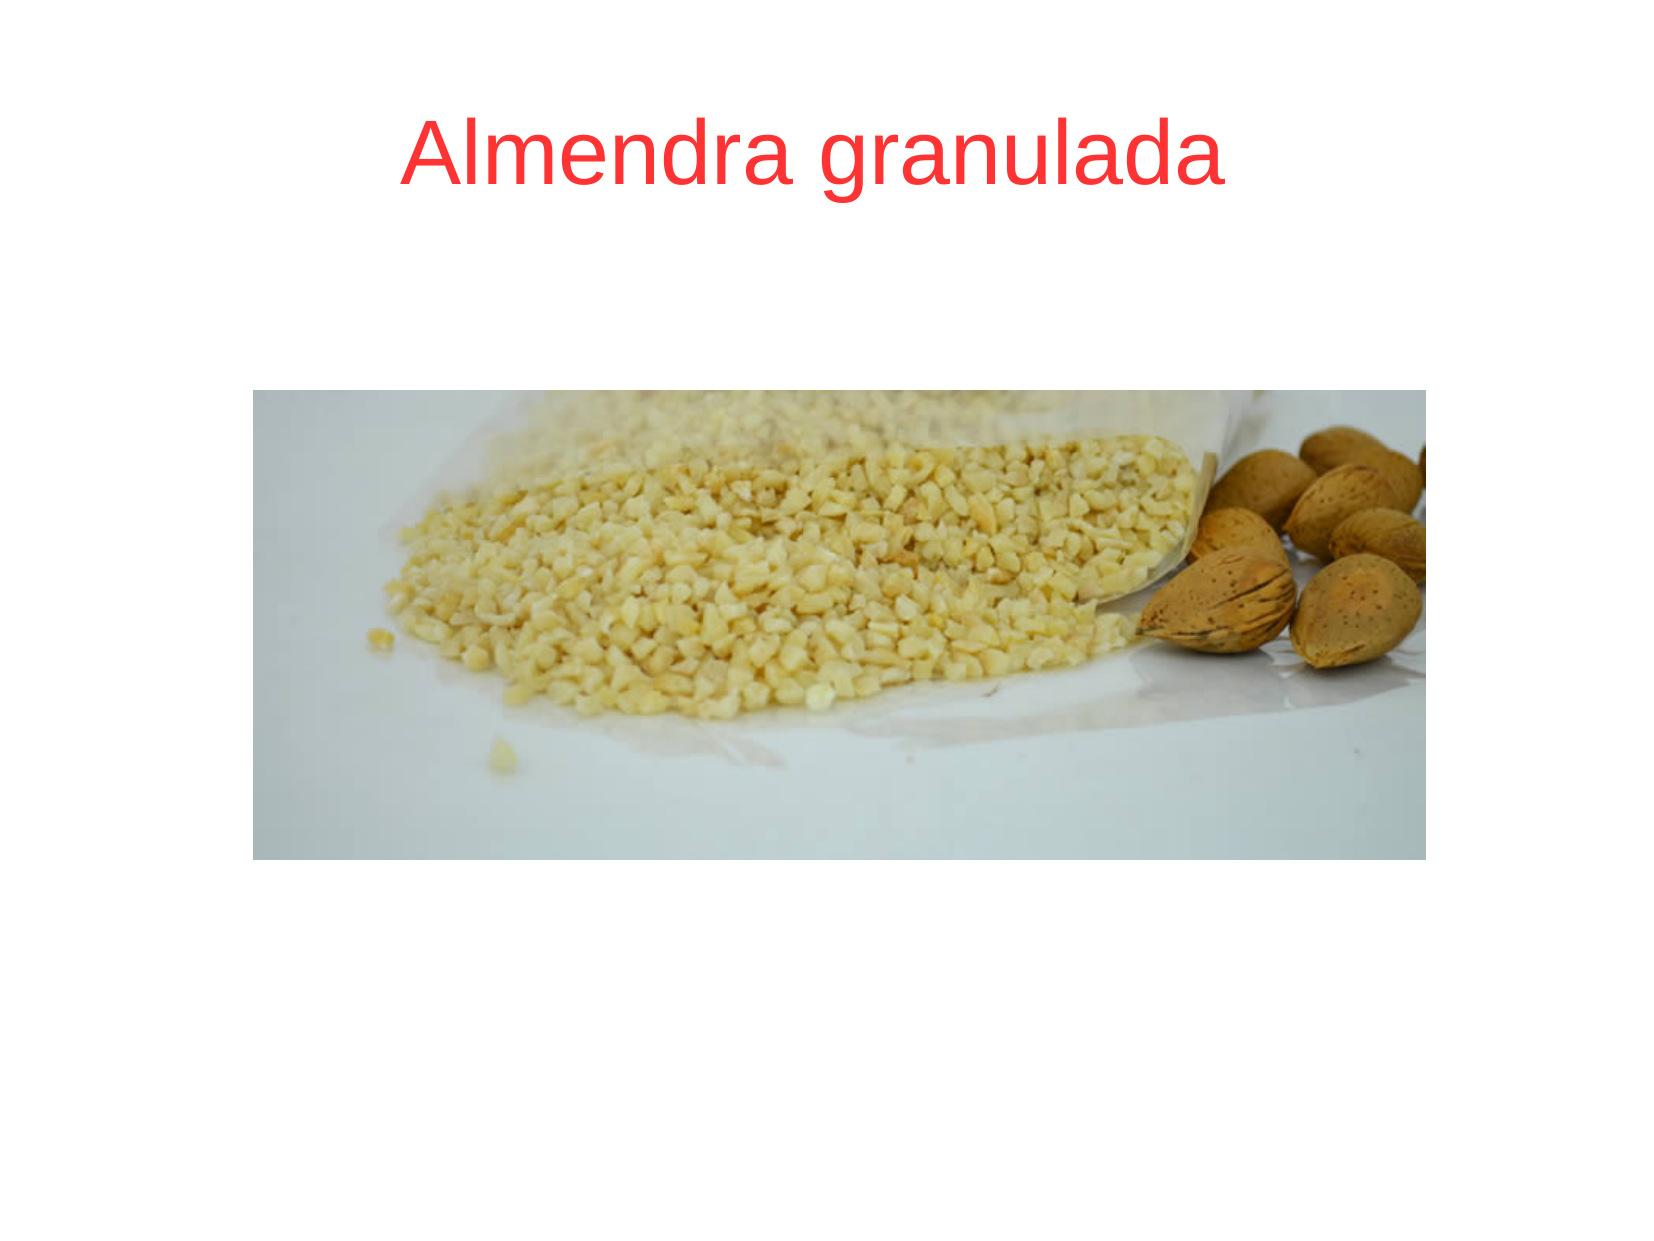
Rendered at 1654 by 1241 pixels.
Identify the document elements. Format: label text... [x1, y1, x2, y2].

picture [253, 390, 1426, 860]
title Almendra granulada [82, 49, 1571, 257]
